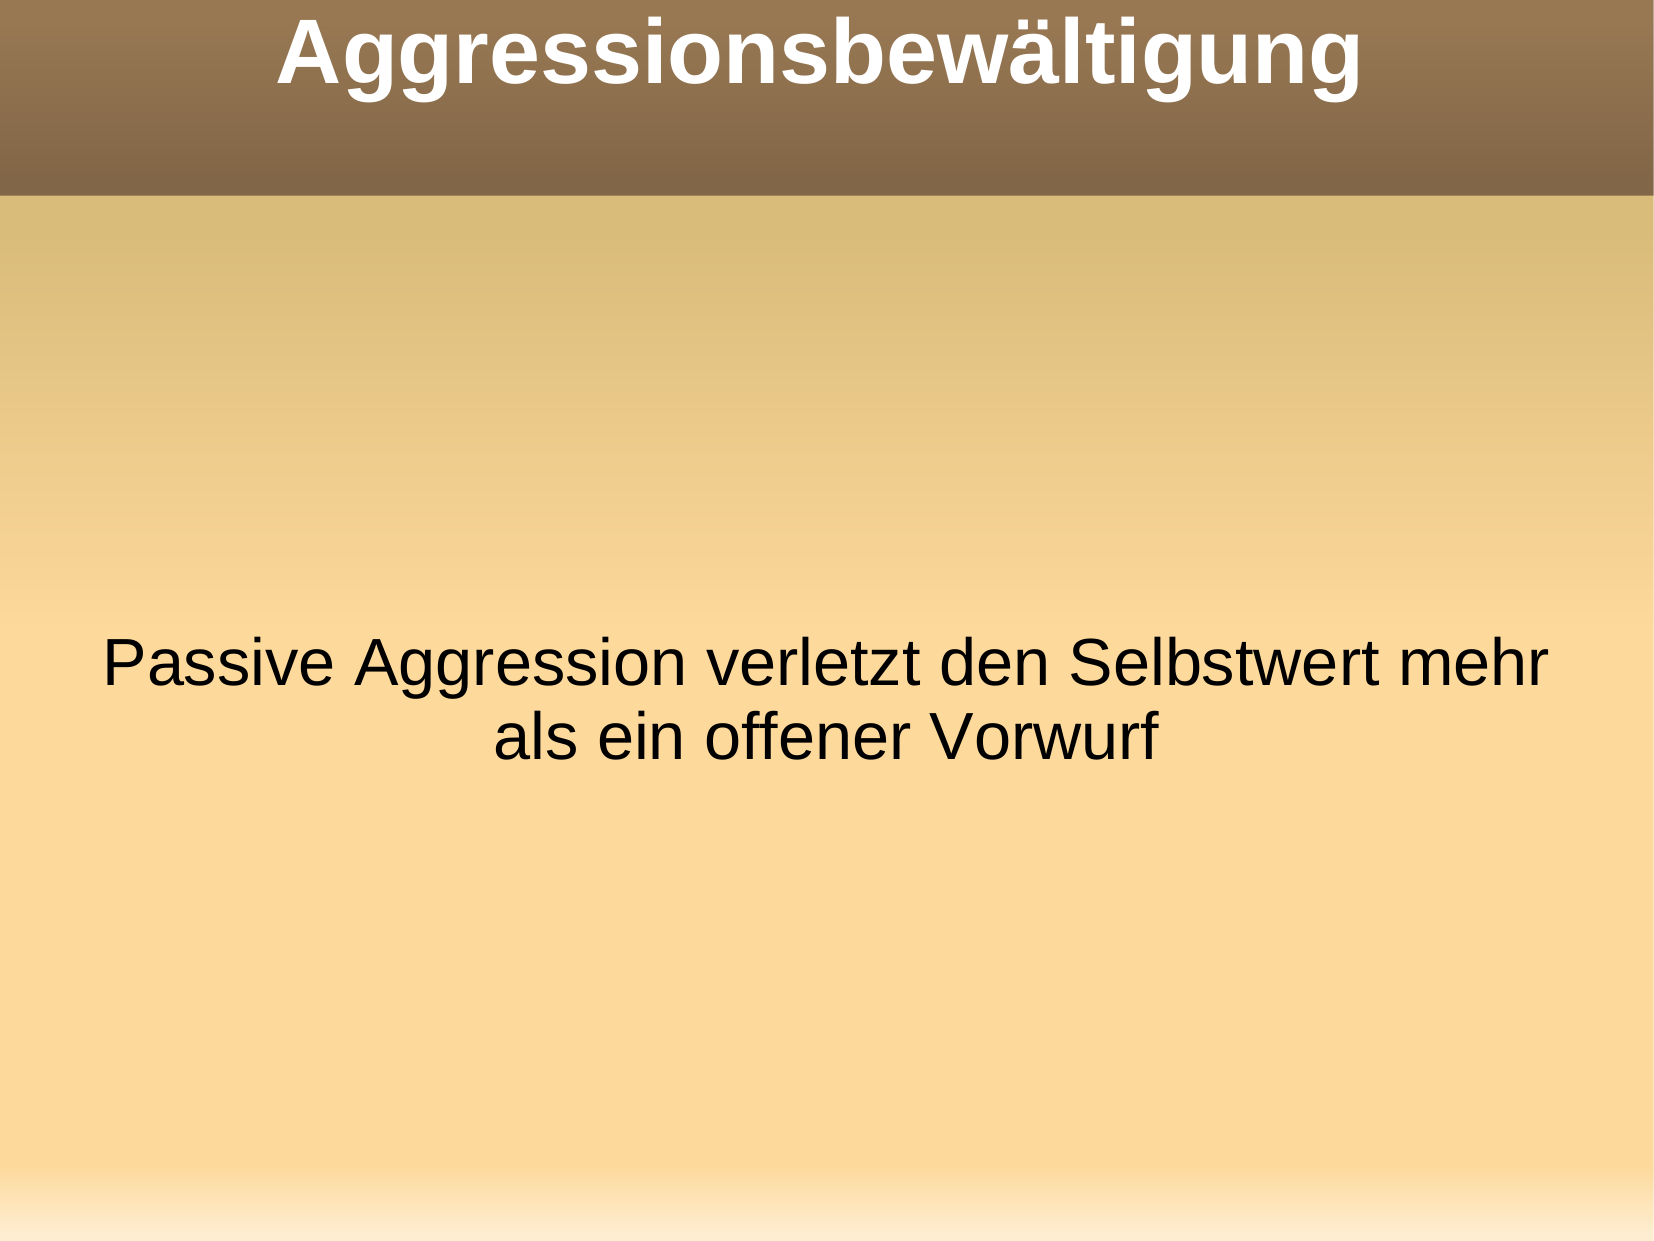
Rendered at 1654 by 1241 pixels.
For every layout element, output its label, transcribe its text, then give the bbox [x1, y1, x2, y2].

title Aggressionsbewältigung [76, 0, 1565, 208]
picture [0, 0, 1654, 1241]
subtitle Passive Aggression verletzt den Selbstwert mehr als ein offener Vorwurf [82, 290, 1571, 1109]
